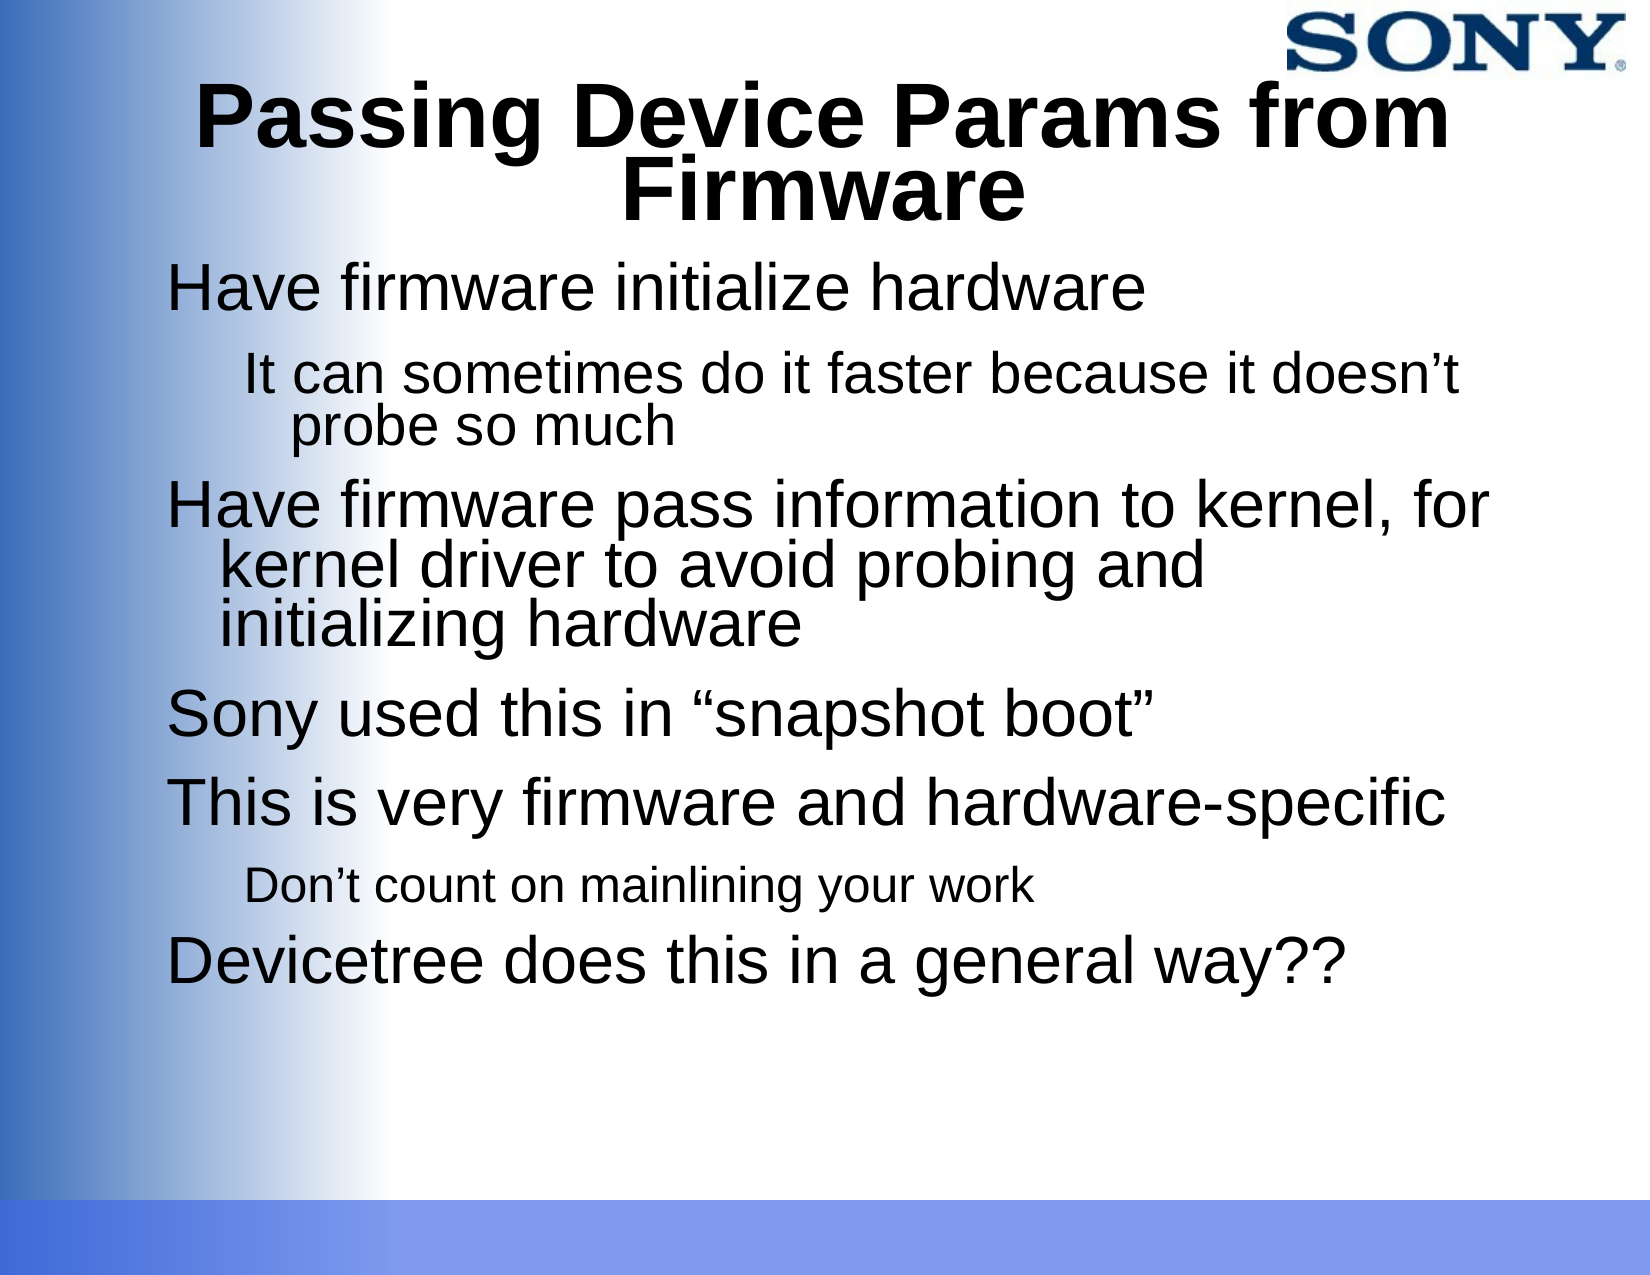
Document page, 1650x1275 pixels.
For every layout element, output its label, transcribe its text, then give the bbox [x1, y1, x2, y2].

picture [1287, 0, 1626, 80]
list Have firmware initialize hardware It can sometimes do it faster because it doesn’t probe so much Have firmware pass information to kernel, for kernel driver to avoid probing and initializing hardware Sony used this in “snapshot boot” This is very firmware and hardware-specific Don’t count on mainlining your work Devicetree does this in a general way?? [149, 262, 1499, 1188]
title Passing Device Params from Firmware [149, 74, 1499, 250]
